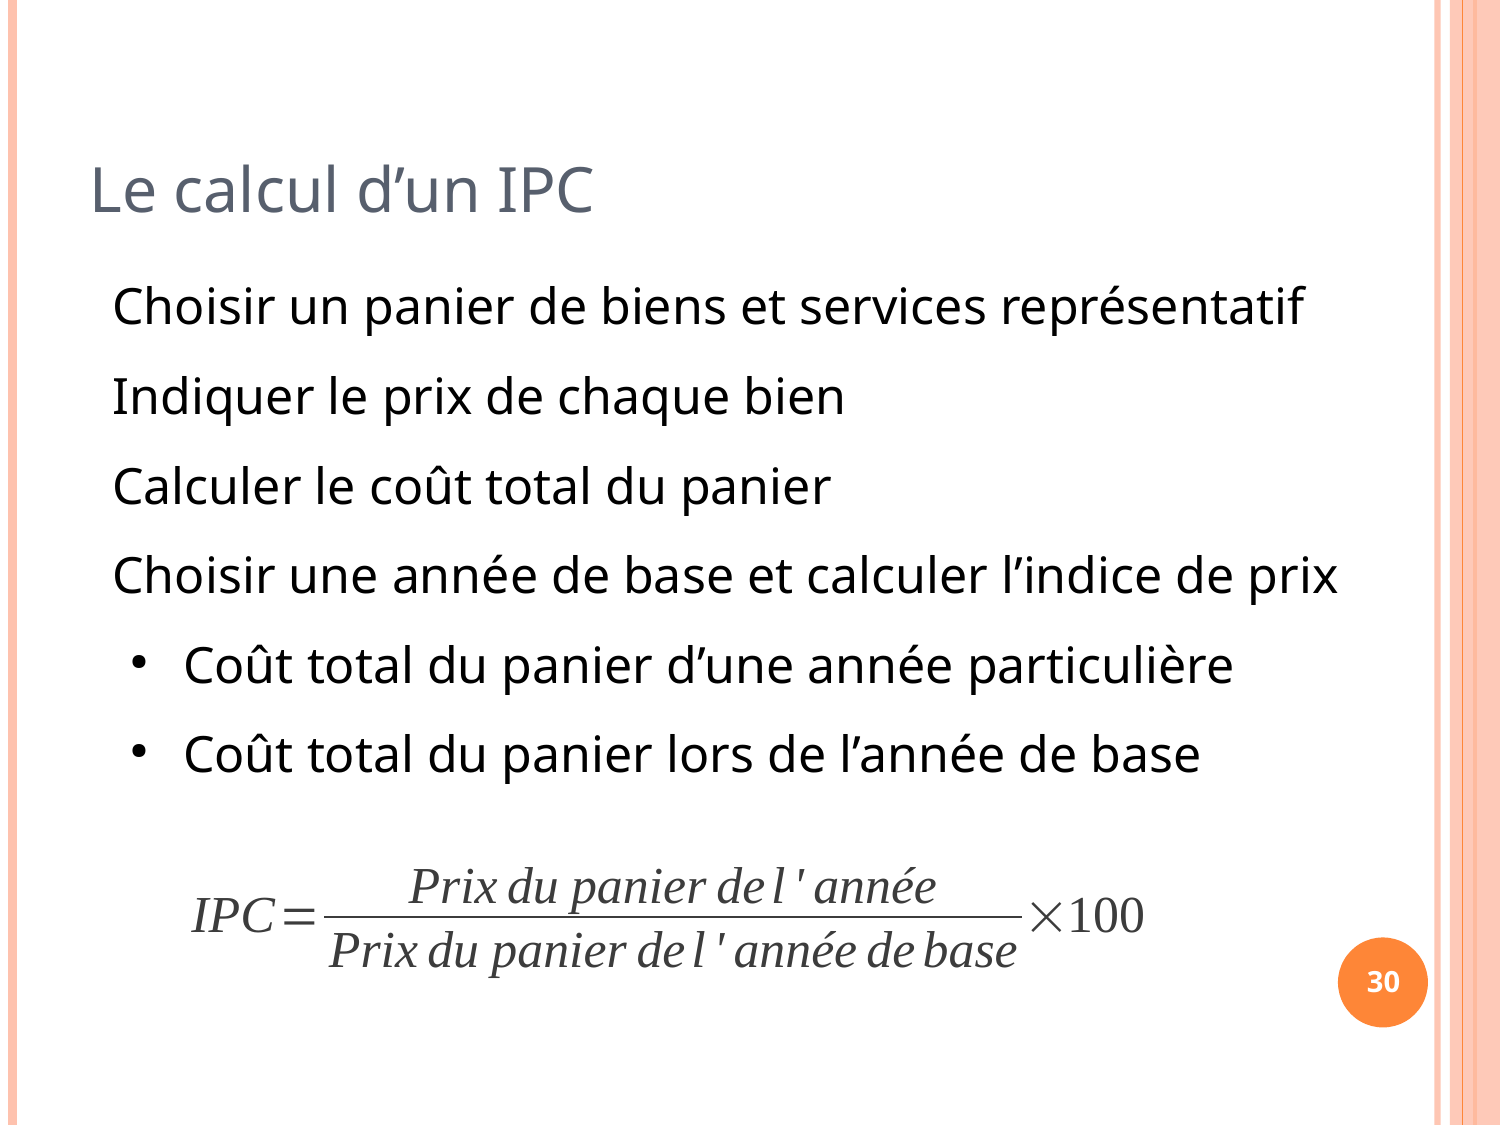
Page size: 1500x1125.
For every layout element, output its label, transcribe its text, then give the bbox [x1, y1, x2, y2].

slide_number <numéro> [1333, 940, 1434, 1027]
list Choisir un panier de biens et services représentatif Indiquer le prix de chaque bien Calculer le coût total du panier Choisir une année de base et calculer l’indice de prix Coût total du panier d’une année particulière Coût total du panier lors de l’année de base [112, 275, 1388, 950]
title Le calcul d’un IPC [75, 45, 1300, 233]
chart [182, 856, 1152, 979]
